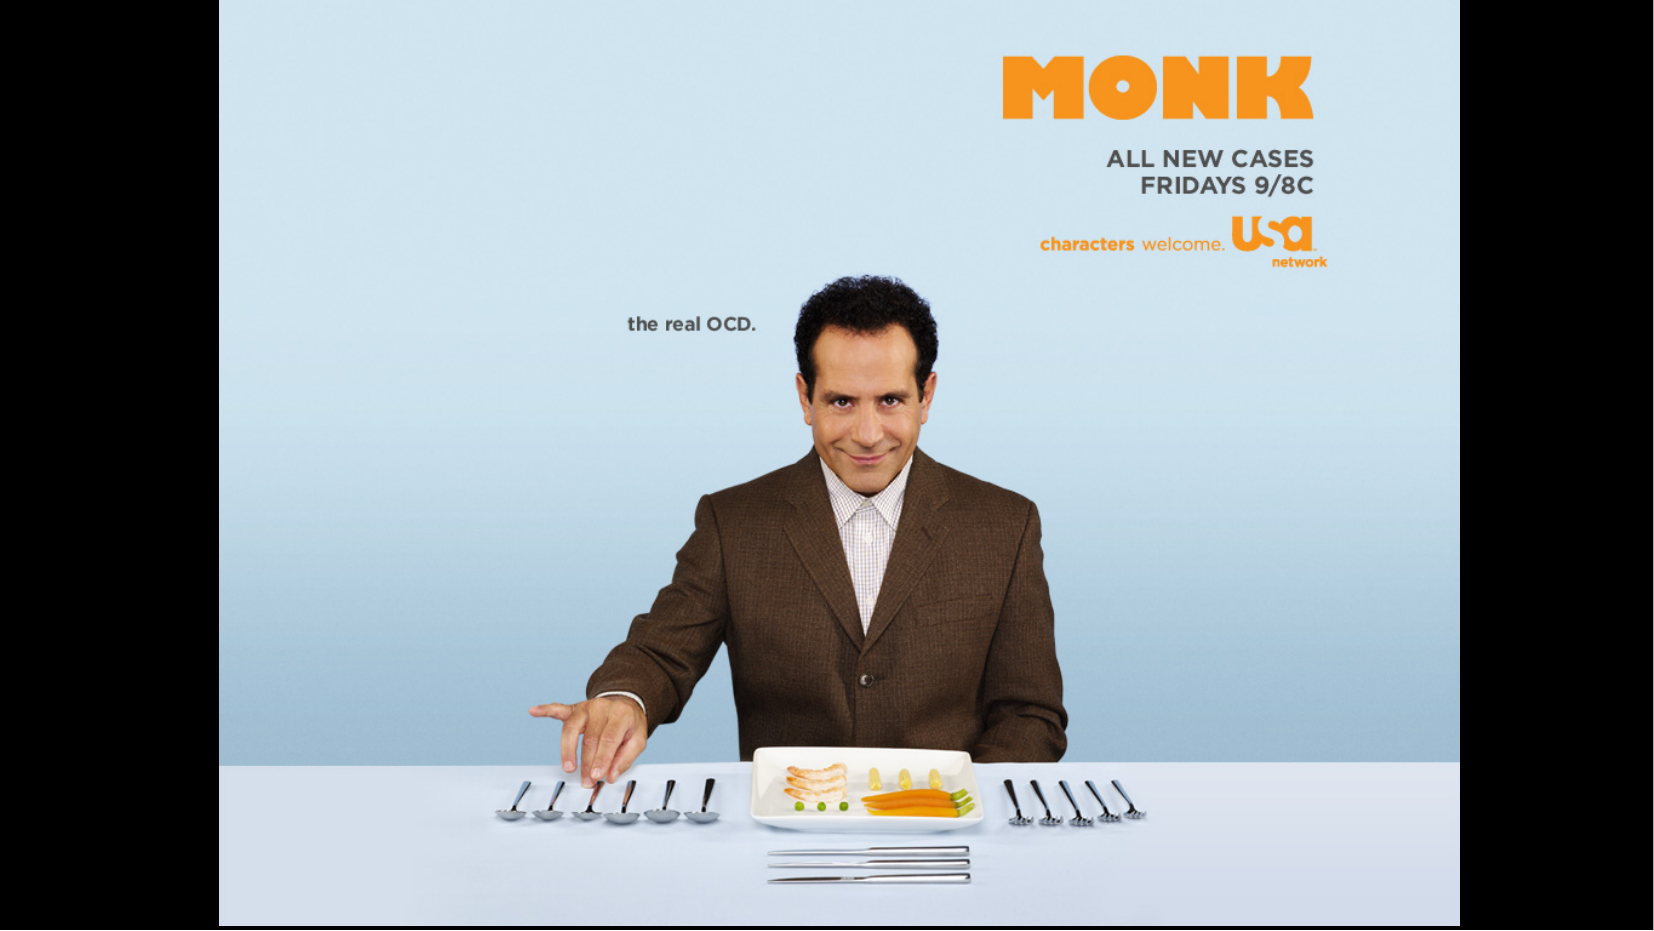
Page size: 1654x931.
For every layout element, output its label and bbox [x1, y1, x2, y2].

picture [219, 0, 1460, 926]
